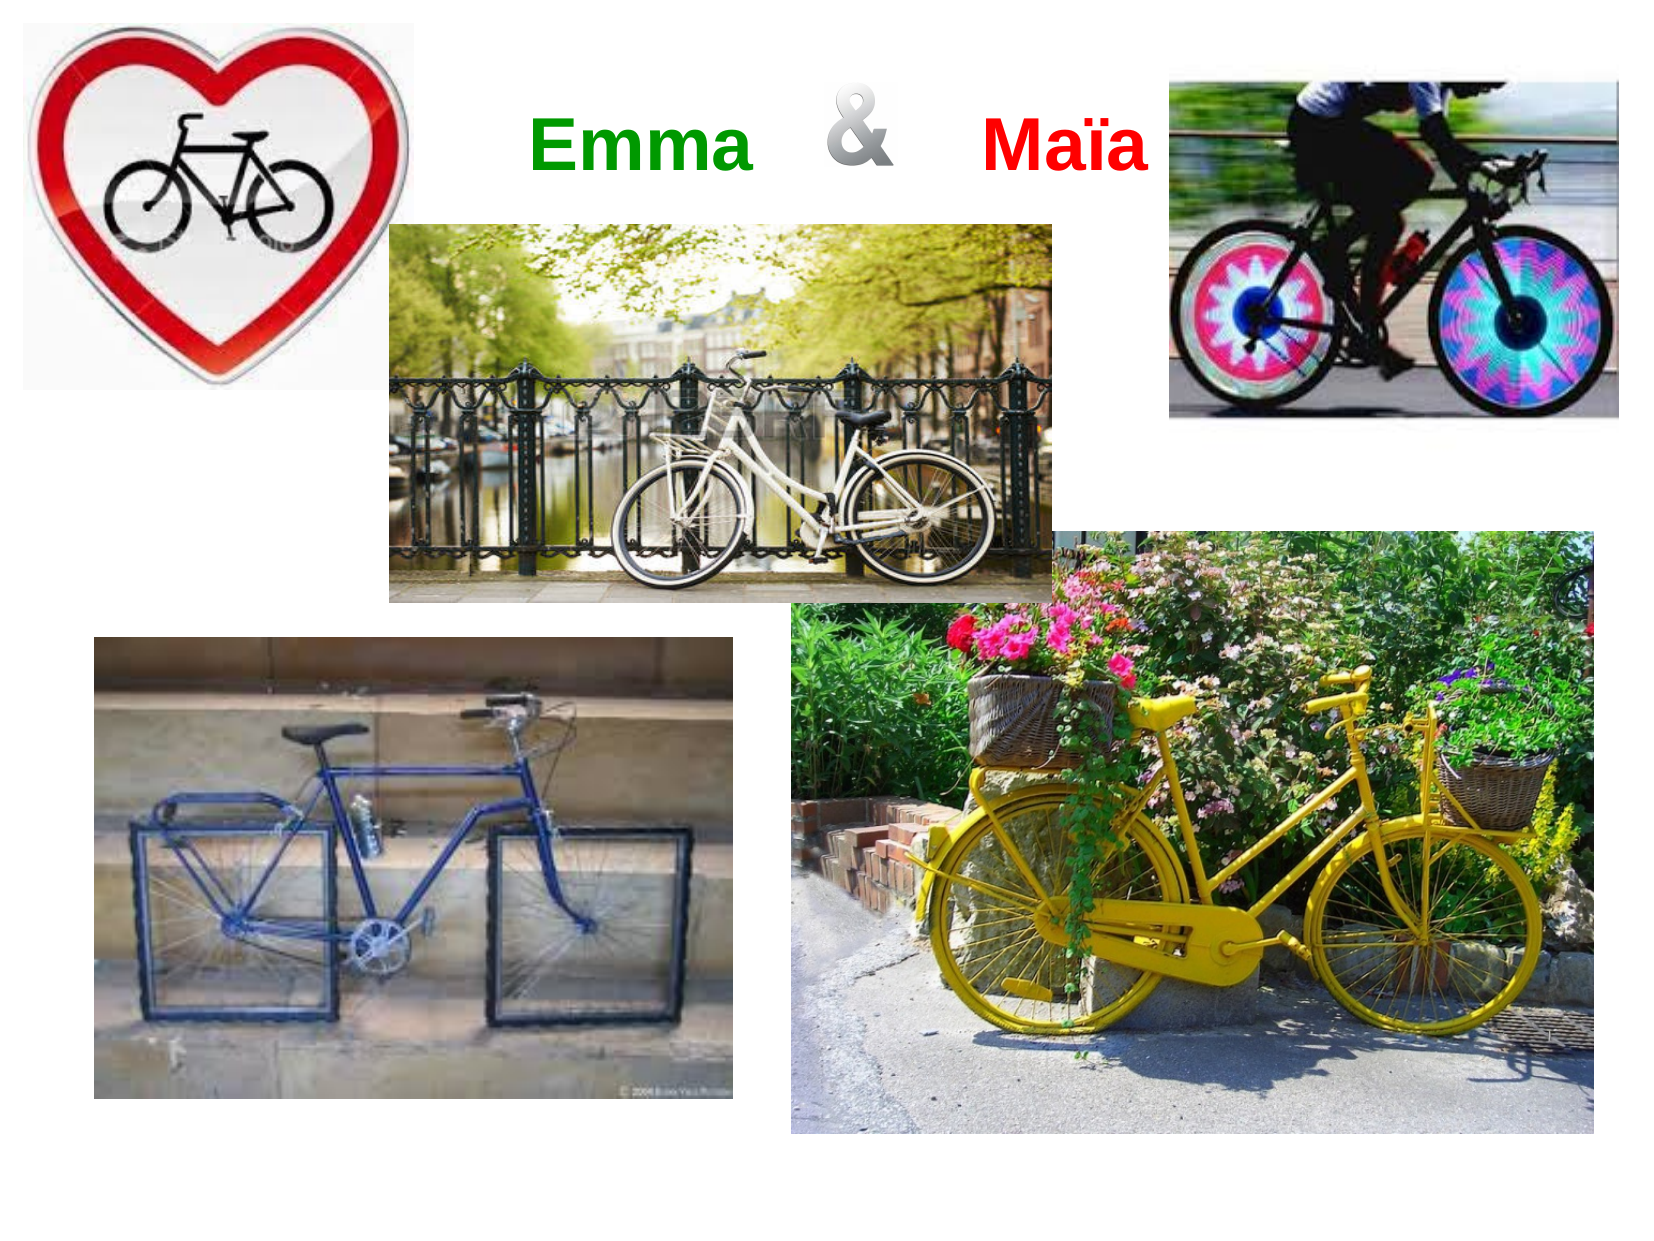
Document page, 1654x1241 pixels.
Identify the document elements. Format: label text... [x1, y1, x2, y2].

title Emma Maïa [414, 40, 1169, 249]
picture [94, 637, 733, 1099]
picture [23, 23, 1594, 1134]
picture [824, 82, 898, 167]
picture [1169, 16, 1619, 485]
